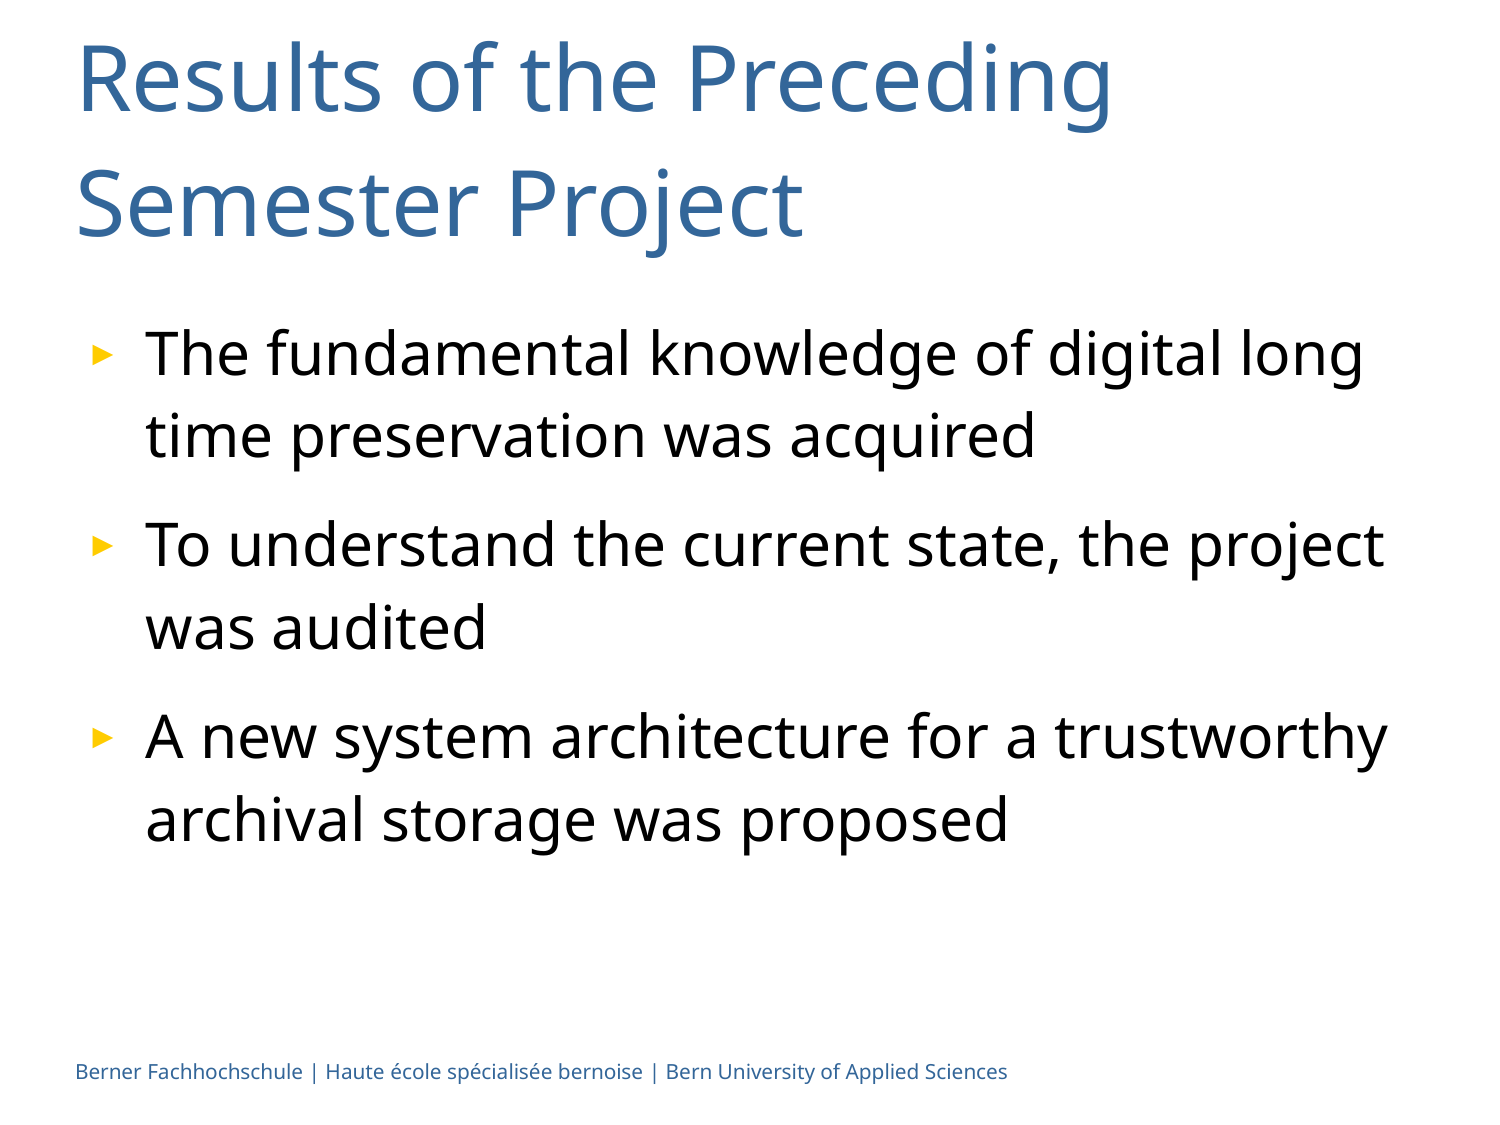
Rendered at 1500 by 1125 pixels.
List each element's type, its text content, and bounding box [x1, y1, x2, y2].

title Results of the Preceding Semester Project [75, 0, 1425, 280]
list The fundamental knowledge of digital long time preservation was acquired To understand the current state, the project was audited A new system architecture for a trustworthy archival storage was proposed [75, 310, 1425, 1105]
